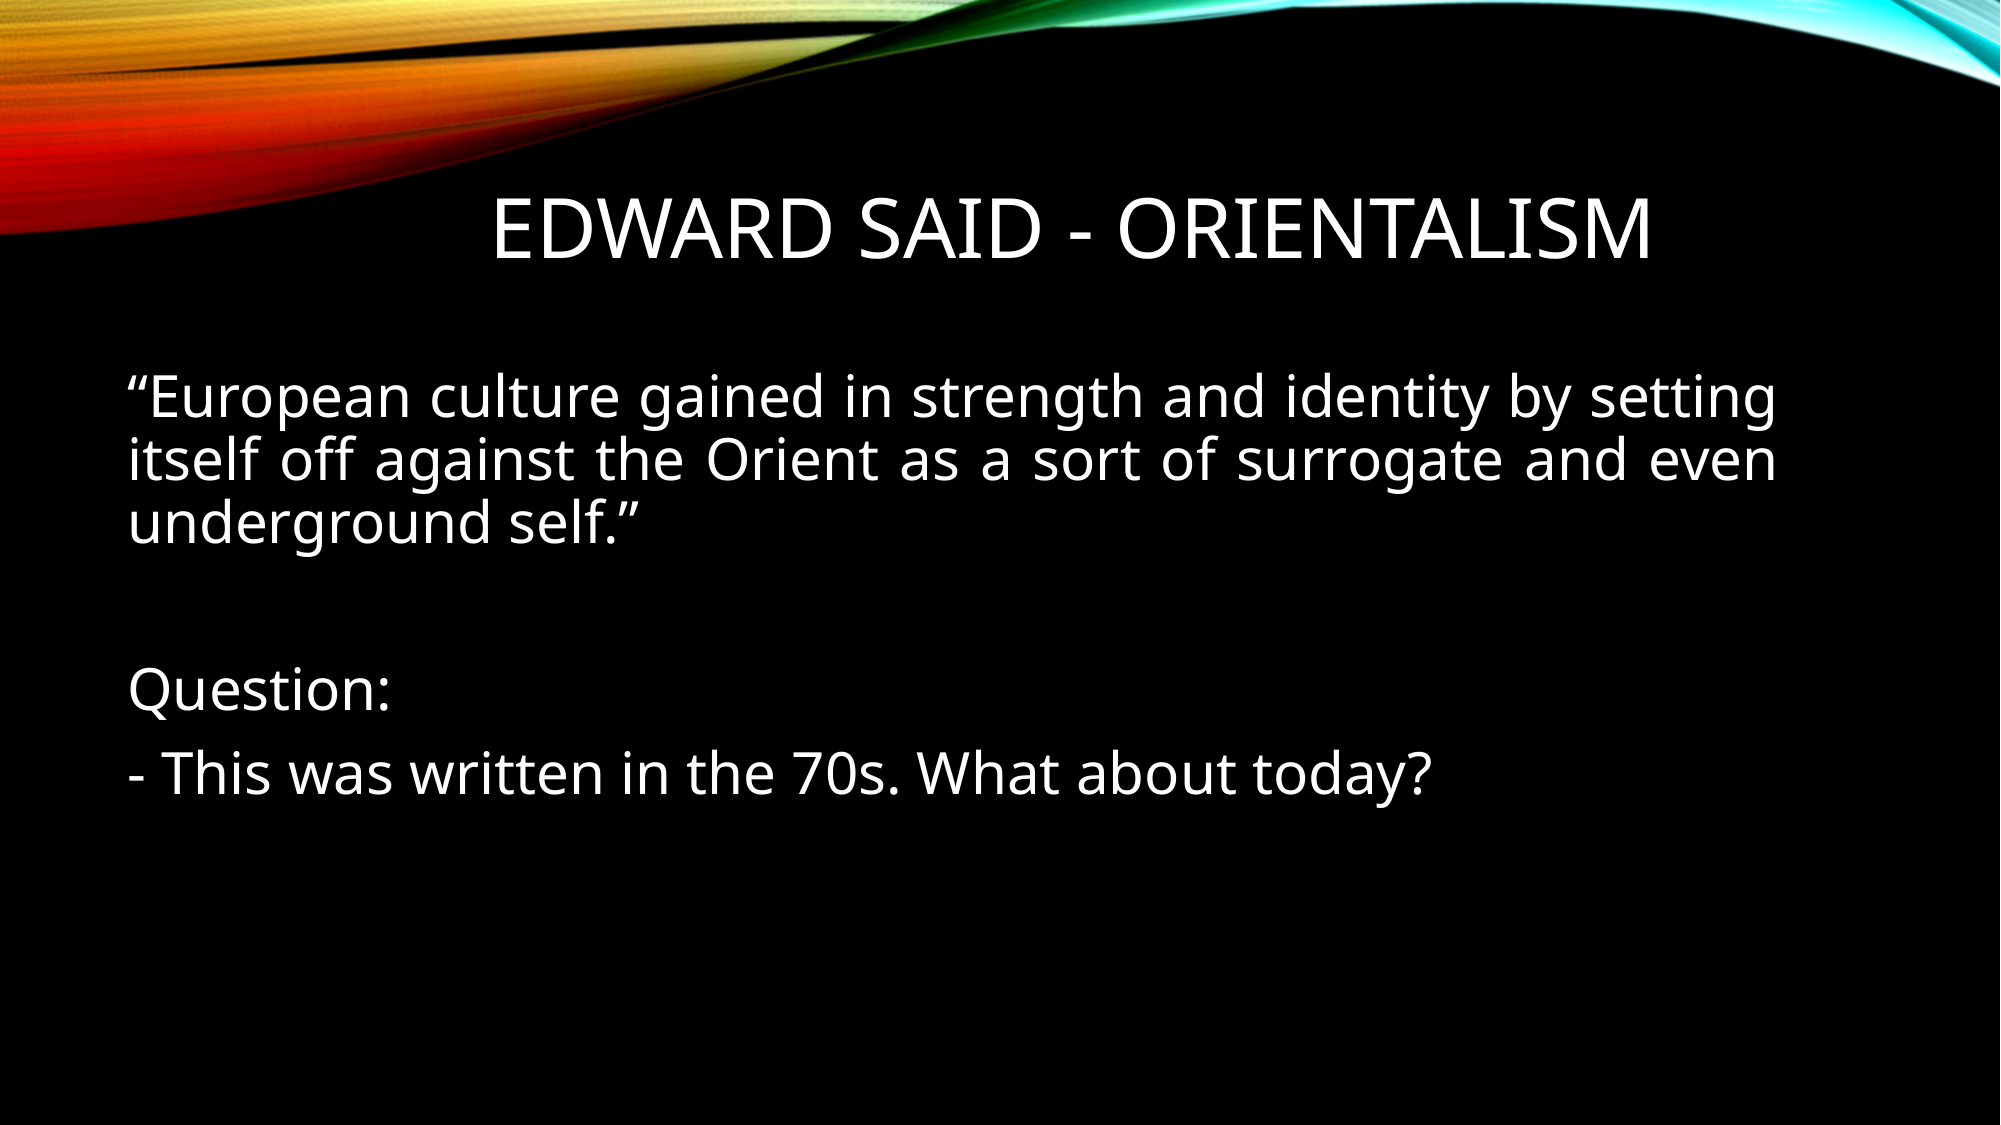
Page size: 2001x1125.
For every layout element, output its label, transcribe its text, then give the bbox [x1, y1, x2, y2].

list “European culture gained in strength and identity by setting itself off against the Orient as a sort of surrogate and even underground self.” Question: - This was written in the 70s. What about today? [112, 360, 1888, 1021]
title Edward Said - Orientalism [474, 125, 1888, 338]
